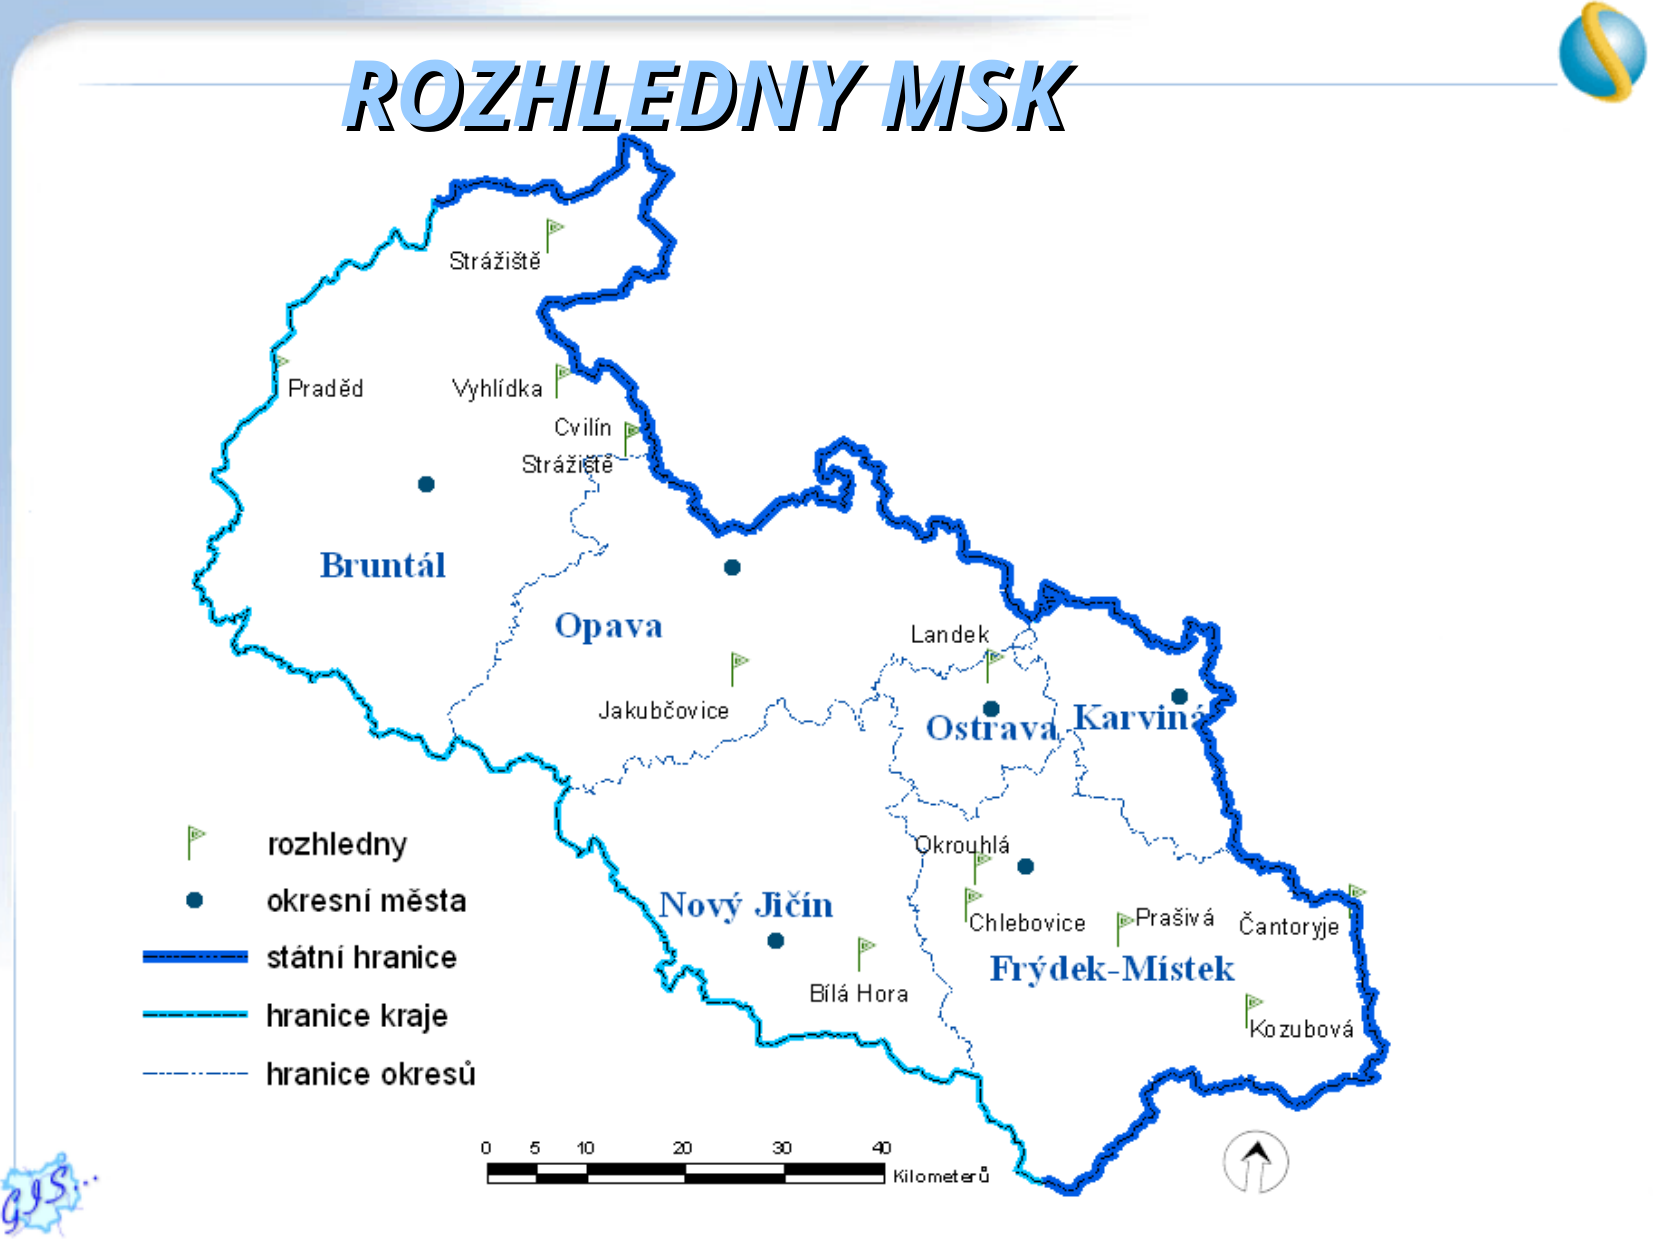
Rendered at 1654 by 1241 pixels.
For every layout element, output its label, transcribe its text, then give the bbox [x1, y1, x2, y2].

picture [0, 0, 1654, 1241]
text_box ROZHLEDNY MSK [324, 21, 1300, 148]
